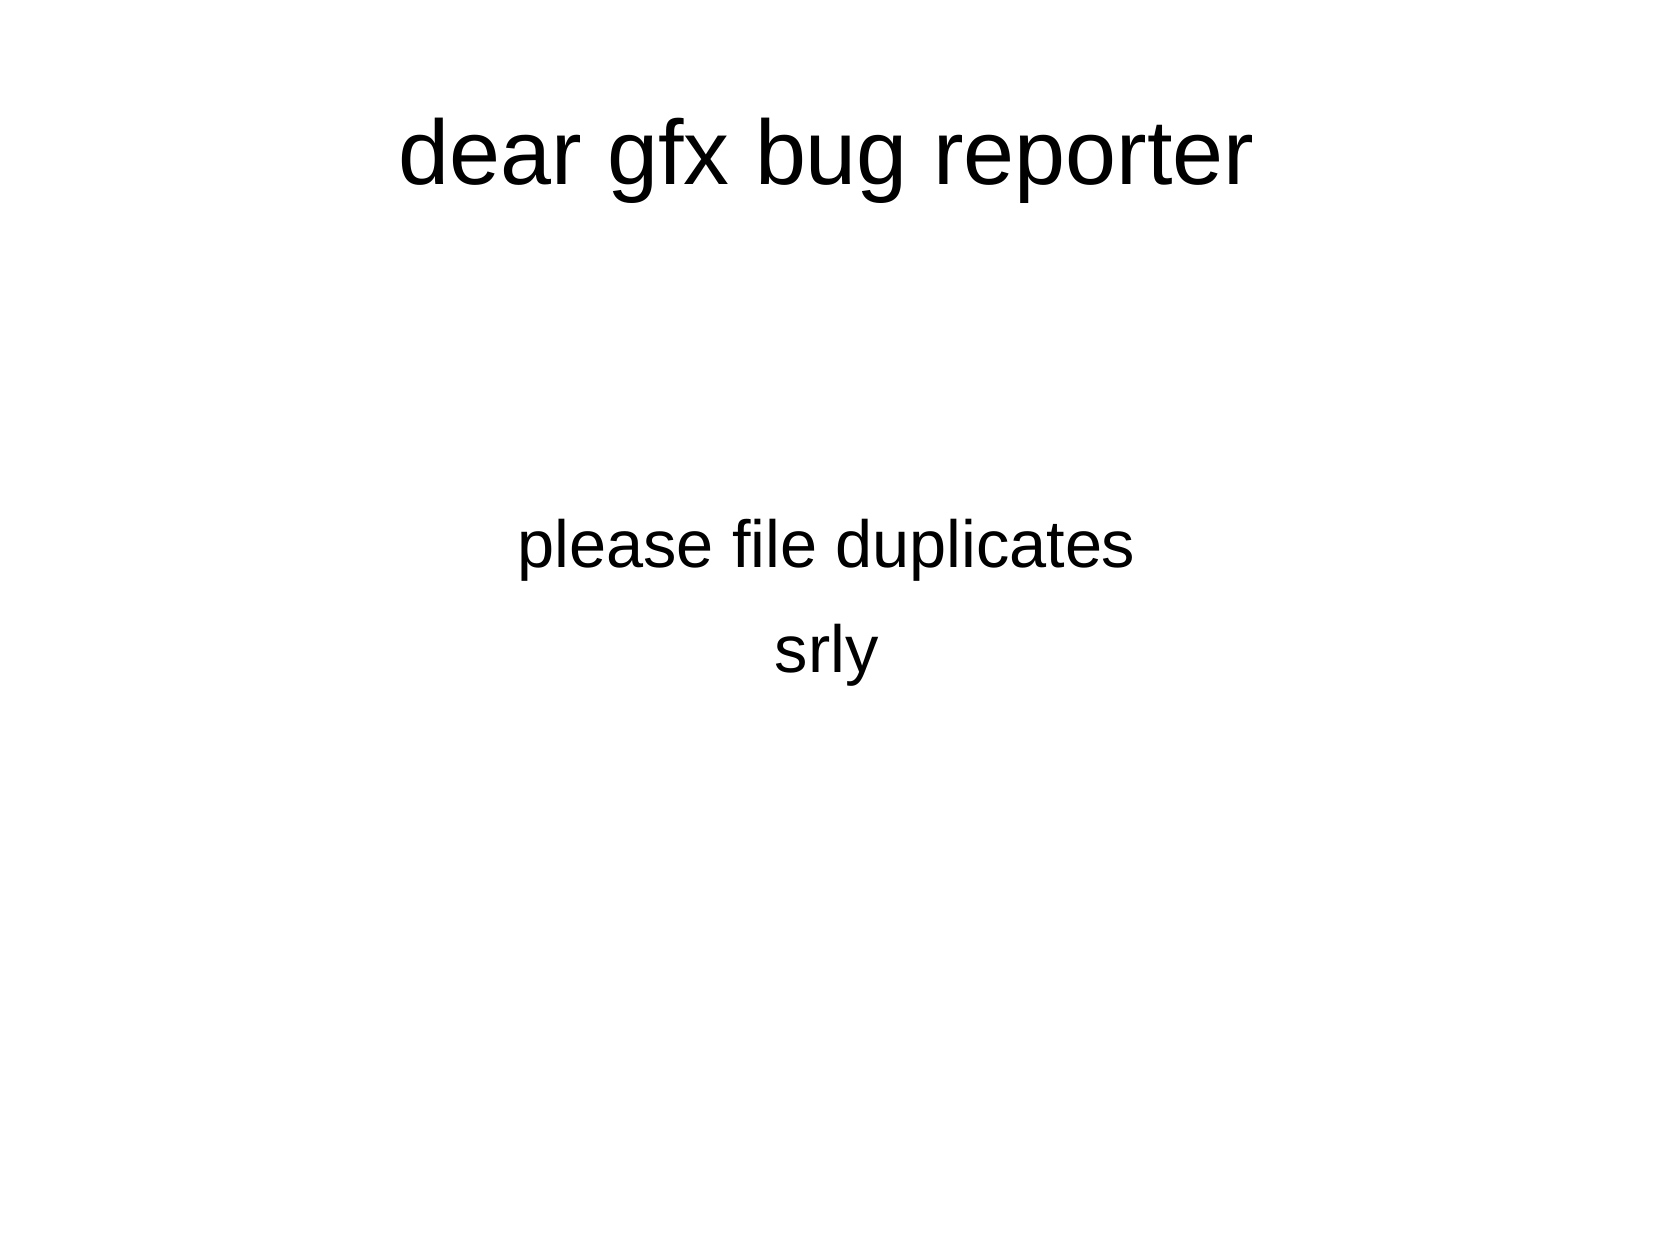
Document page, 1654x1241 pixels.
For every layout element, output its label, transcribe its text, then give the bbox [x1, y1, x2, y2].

list please file duplicates srly [82, 403, 1571, 863]
title dear gfx bug reporter [82, 49, 1571, 257]
